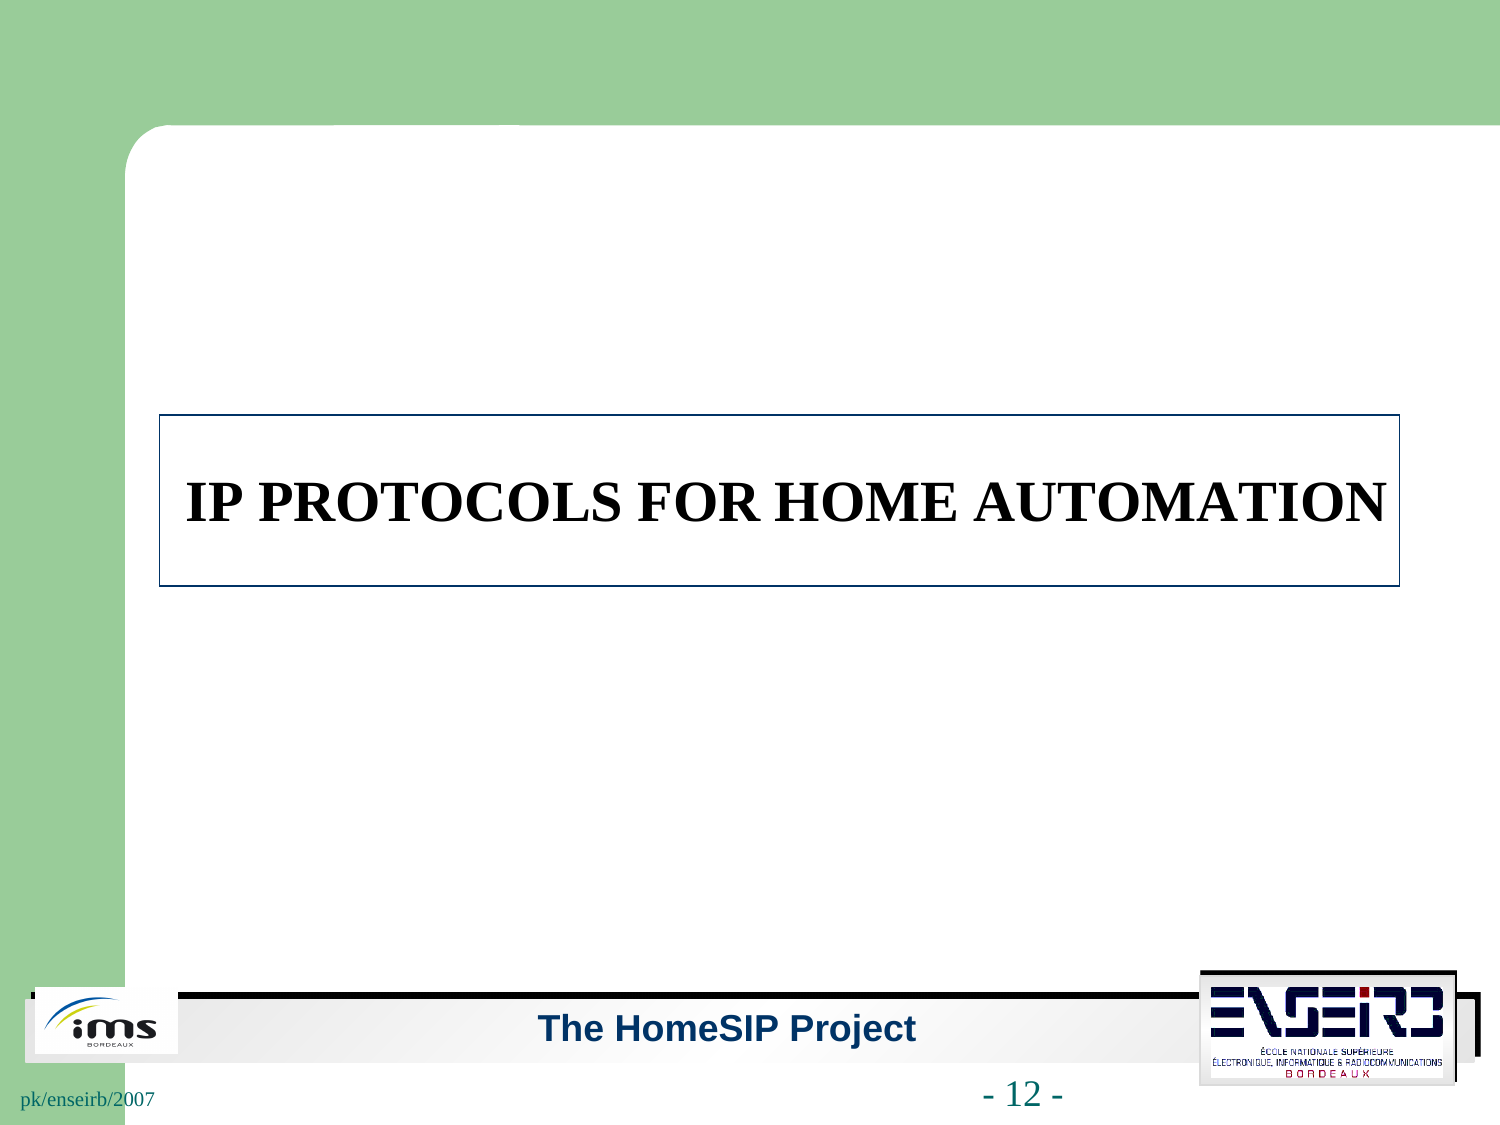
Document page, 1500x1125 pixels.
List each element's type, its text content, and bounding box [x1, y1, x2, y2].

text_box IP PROTOCOLS FOR HOME AUTOMATION [155, 461, 1418, 596]
picture [35, 987, 178, 1054]
picture [1211, 987, 1443, 1078]
